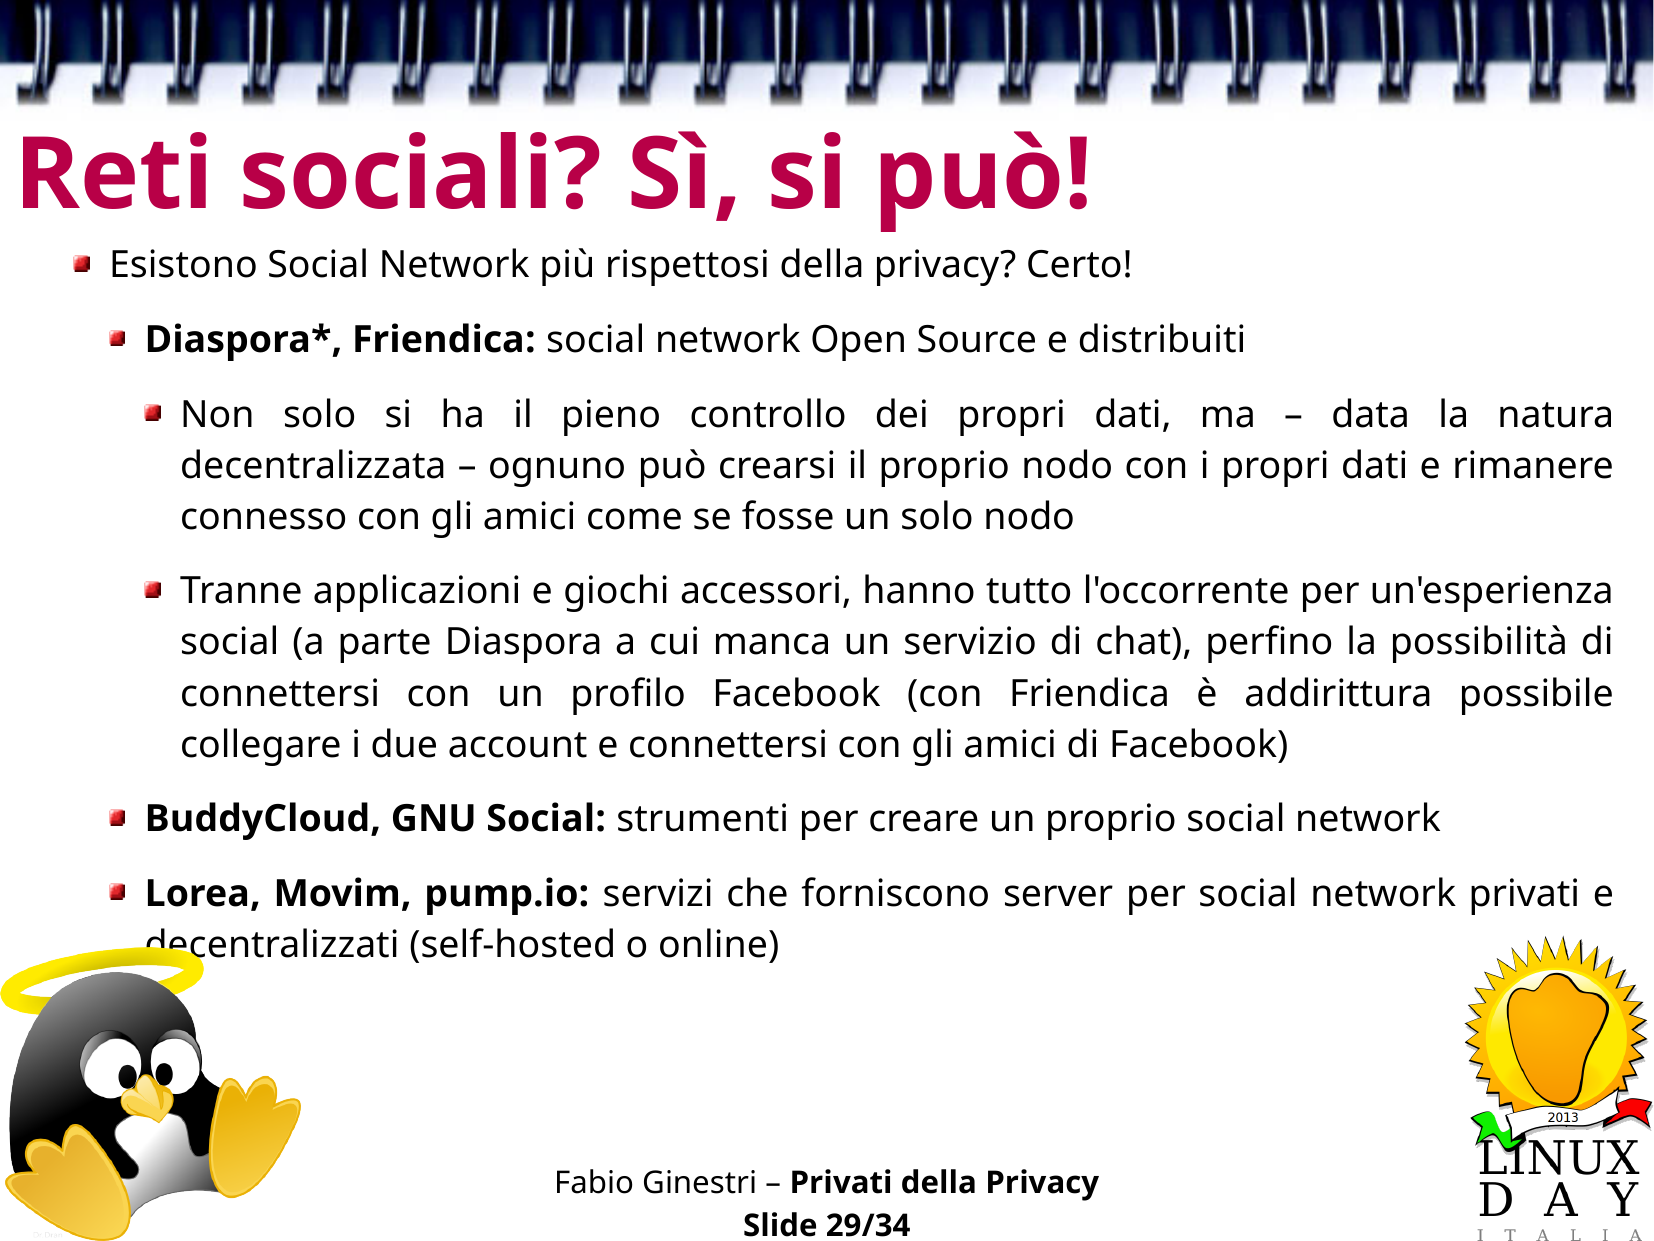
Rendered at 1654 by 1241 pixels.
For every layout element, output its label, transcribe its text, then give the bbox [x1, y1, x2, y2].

text_box Fabio Ginestri – Privati della Privacy Slide <numero>/34 [550, 1152, 1104, 1241]
text_box Reti sociali? Sì, si può! [0, 94, 1083, 226]
text_box Esistono Social Network più rispettosi della privacy? Certo! Diaspora*, Friendica: social network Open Source e distribuiti Non solo si ha il pieno controllo dei propri dati, ma – data la natura decentralizzata – ognuno può crearsi il proprio nodo con i propri dati e rimanere connesso con gli amici come se fosse un solo nodo Tranne applicazioni e giochi accessori, hanno tutto l'occorrente per un'esperienza social (a parte Diaspora a cui manca un servizio di chat), perfino la possibilità di connettersi con un profilo Facebook (con Friendica è addirittura possibile collegare i due account e connettersi con gli amici di Facebook) BuddyCloud, GNU Social: strumenti per creare un proprio social network Lorea, Movim, pump.io: servizi che forniscono server per social network privati e decentralizzati (self-hosted o online) [23, 230, 1630, 886]
picture [0, 0, 1654, 121]
picture [109, 886, 125, 900]
picture [1464, 935, 1654, 1241]
picture [0, 947, 301, 1241]
